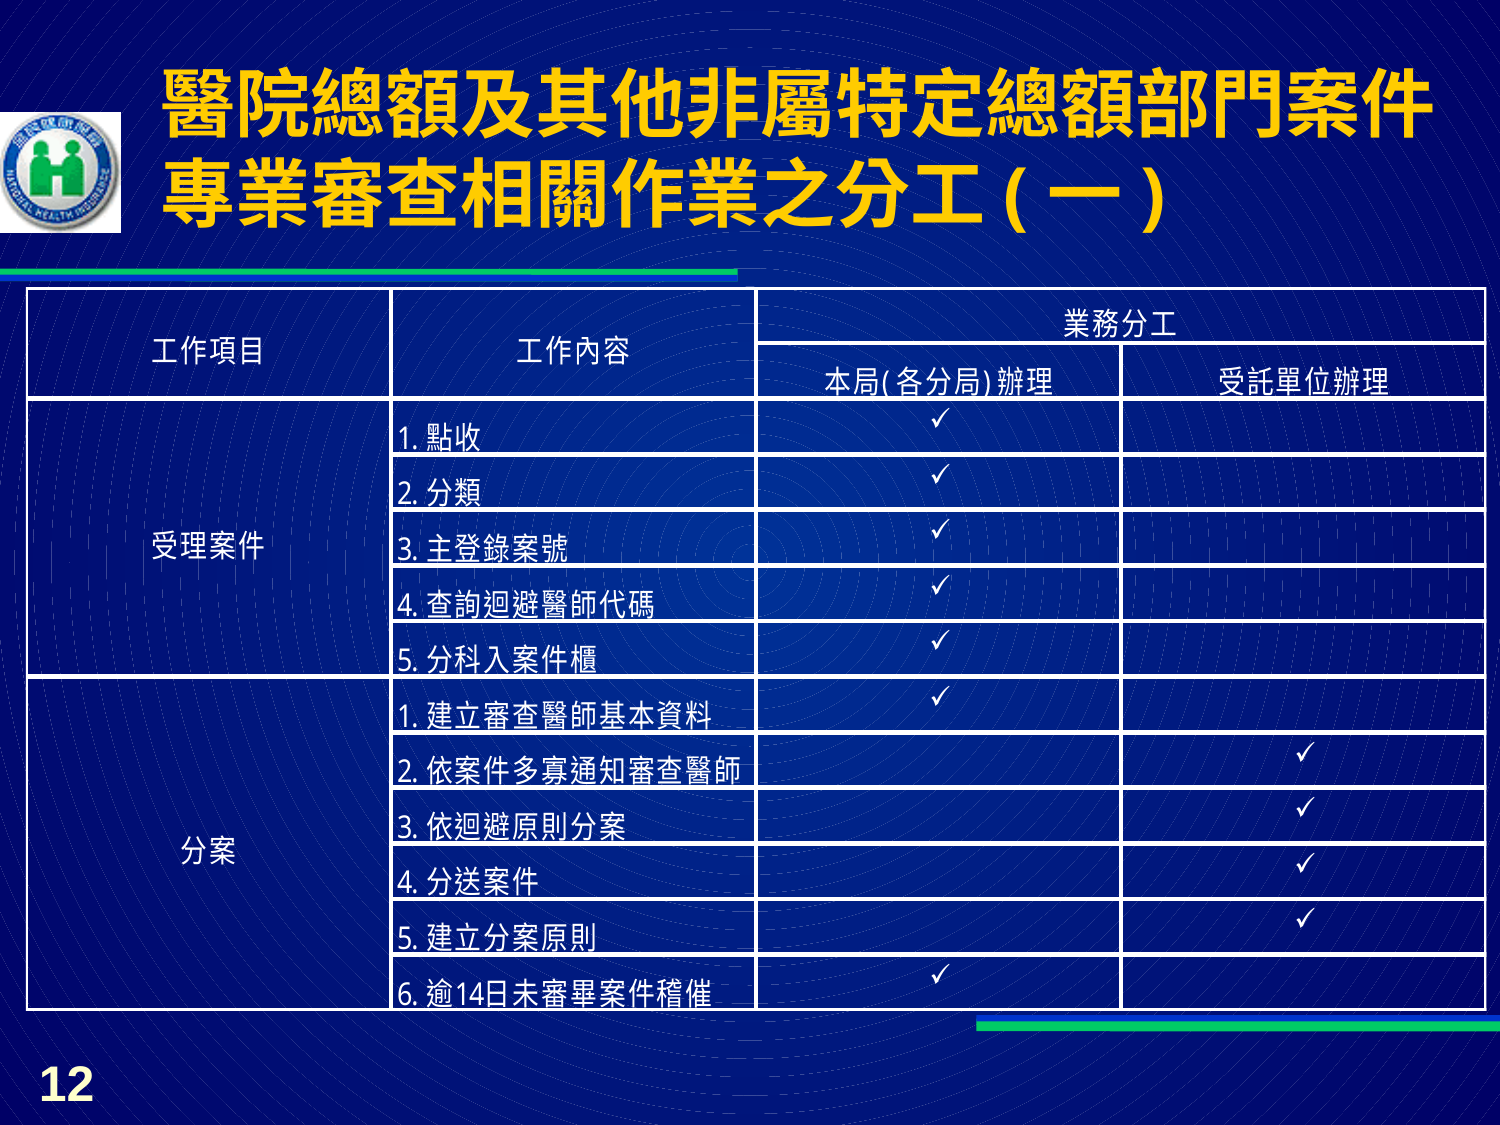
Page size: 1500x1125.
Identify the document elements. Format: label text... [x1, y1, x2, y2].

title 醫院總額及其他非屬特定總額部門案件 專業審查相關作業之分工(一) [145, 48, 1500, 244]
chart [25, 287, 1489, 1013]
text_box [23, 1043, 337, 1119]
